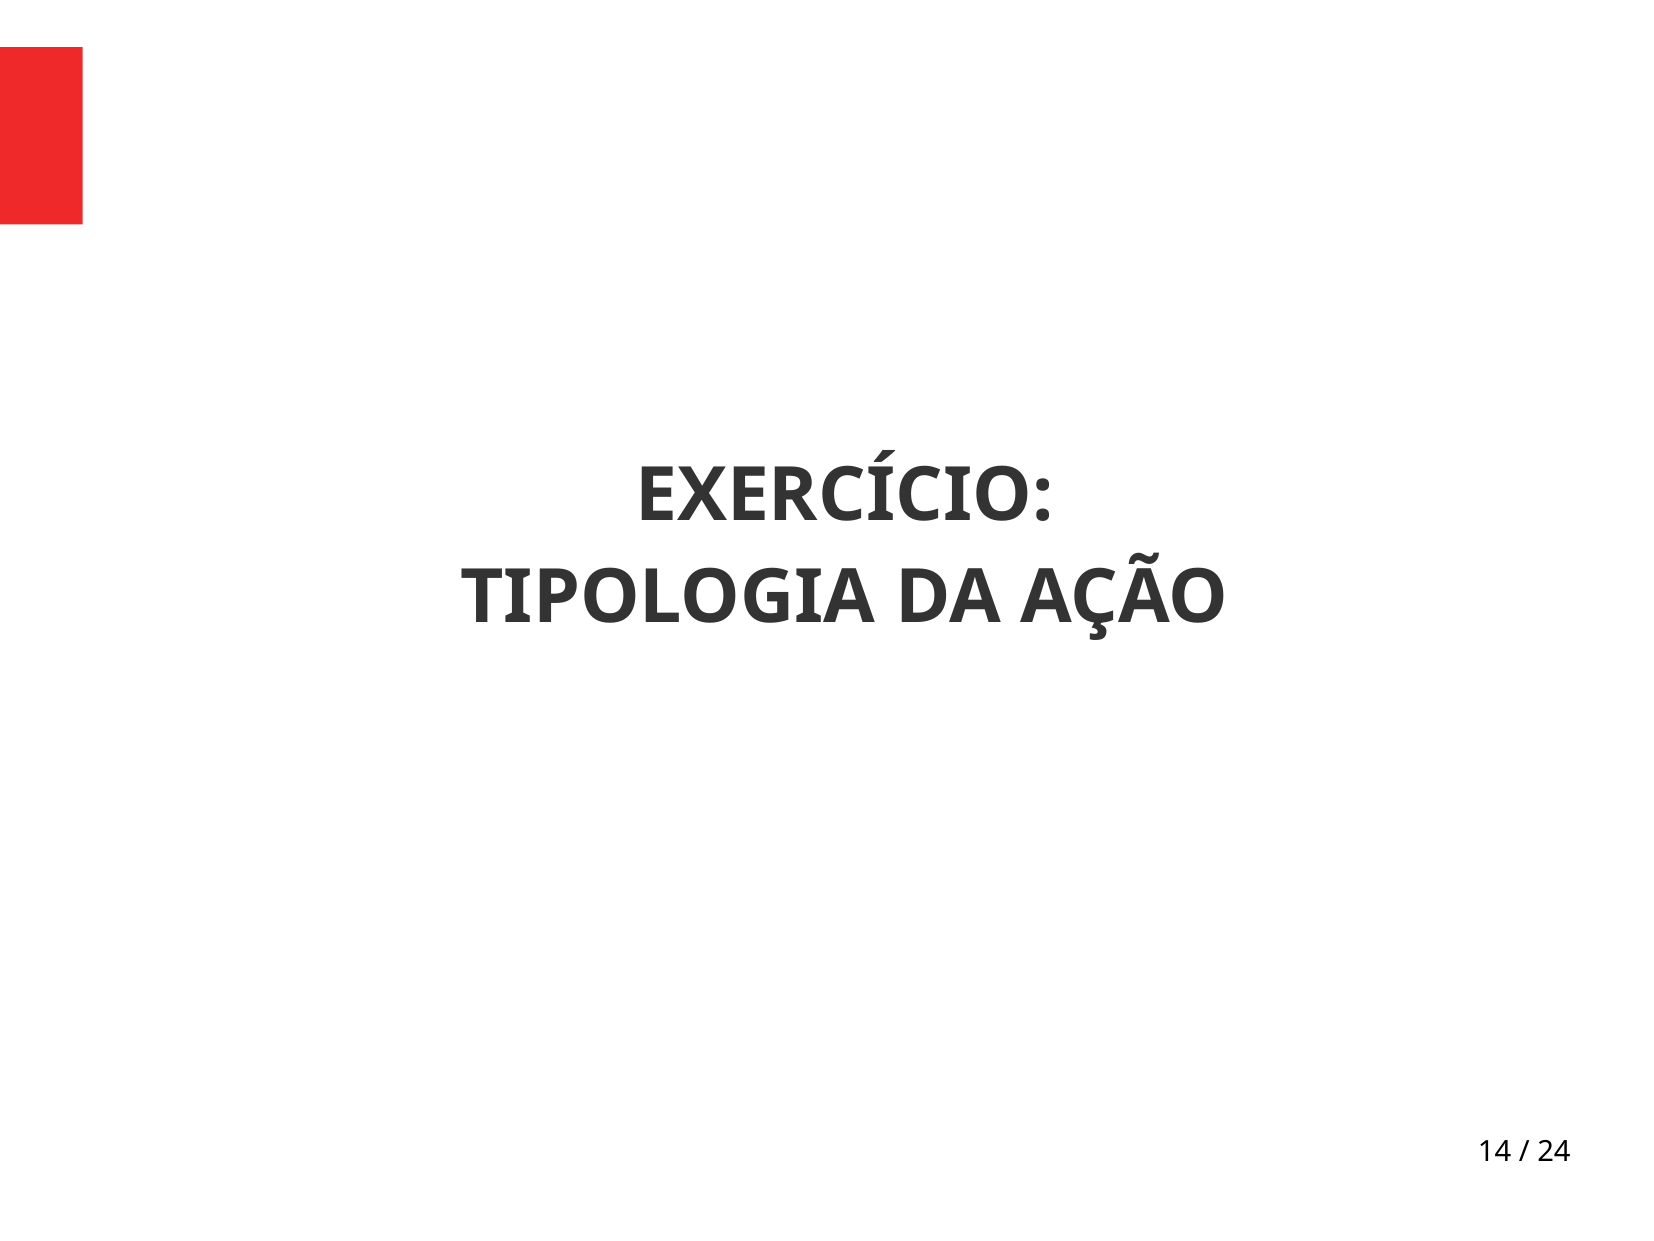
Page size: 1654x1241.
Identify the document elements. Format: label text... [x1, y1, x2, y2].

title EXERCÍCIO: TIPOLOGIA DA AÇÃO [118, 435, 1571, 650]
